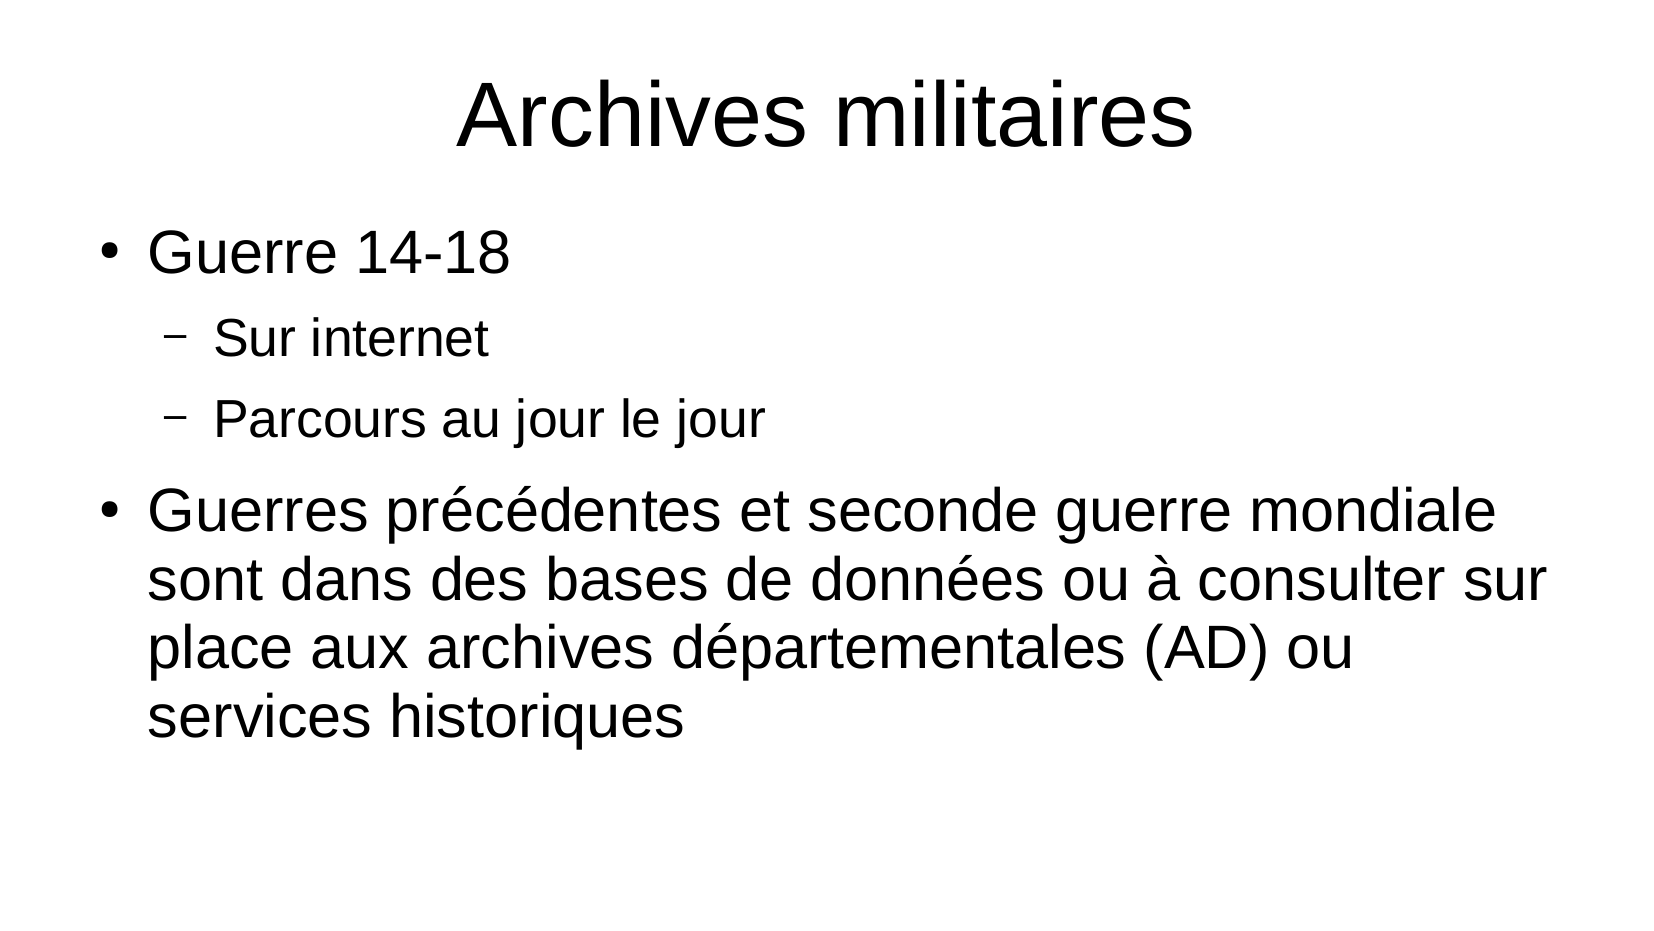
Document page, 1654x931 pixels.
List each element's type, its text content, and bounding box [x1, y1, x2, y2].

list Guerre 14-18 Sur internet Parcours au jour le jour Guerres précédentes et seconde guerre mondiale sont dans des bases de données ou à consulter sur place aux archives départementales (AD) ou services historiques [82, 217, 1571, 758]
title Archives militaires [82, 37, 1571, 193]
